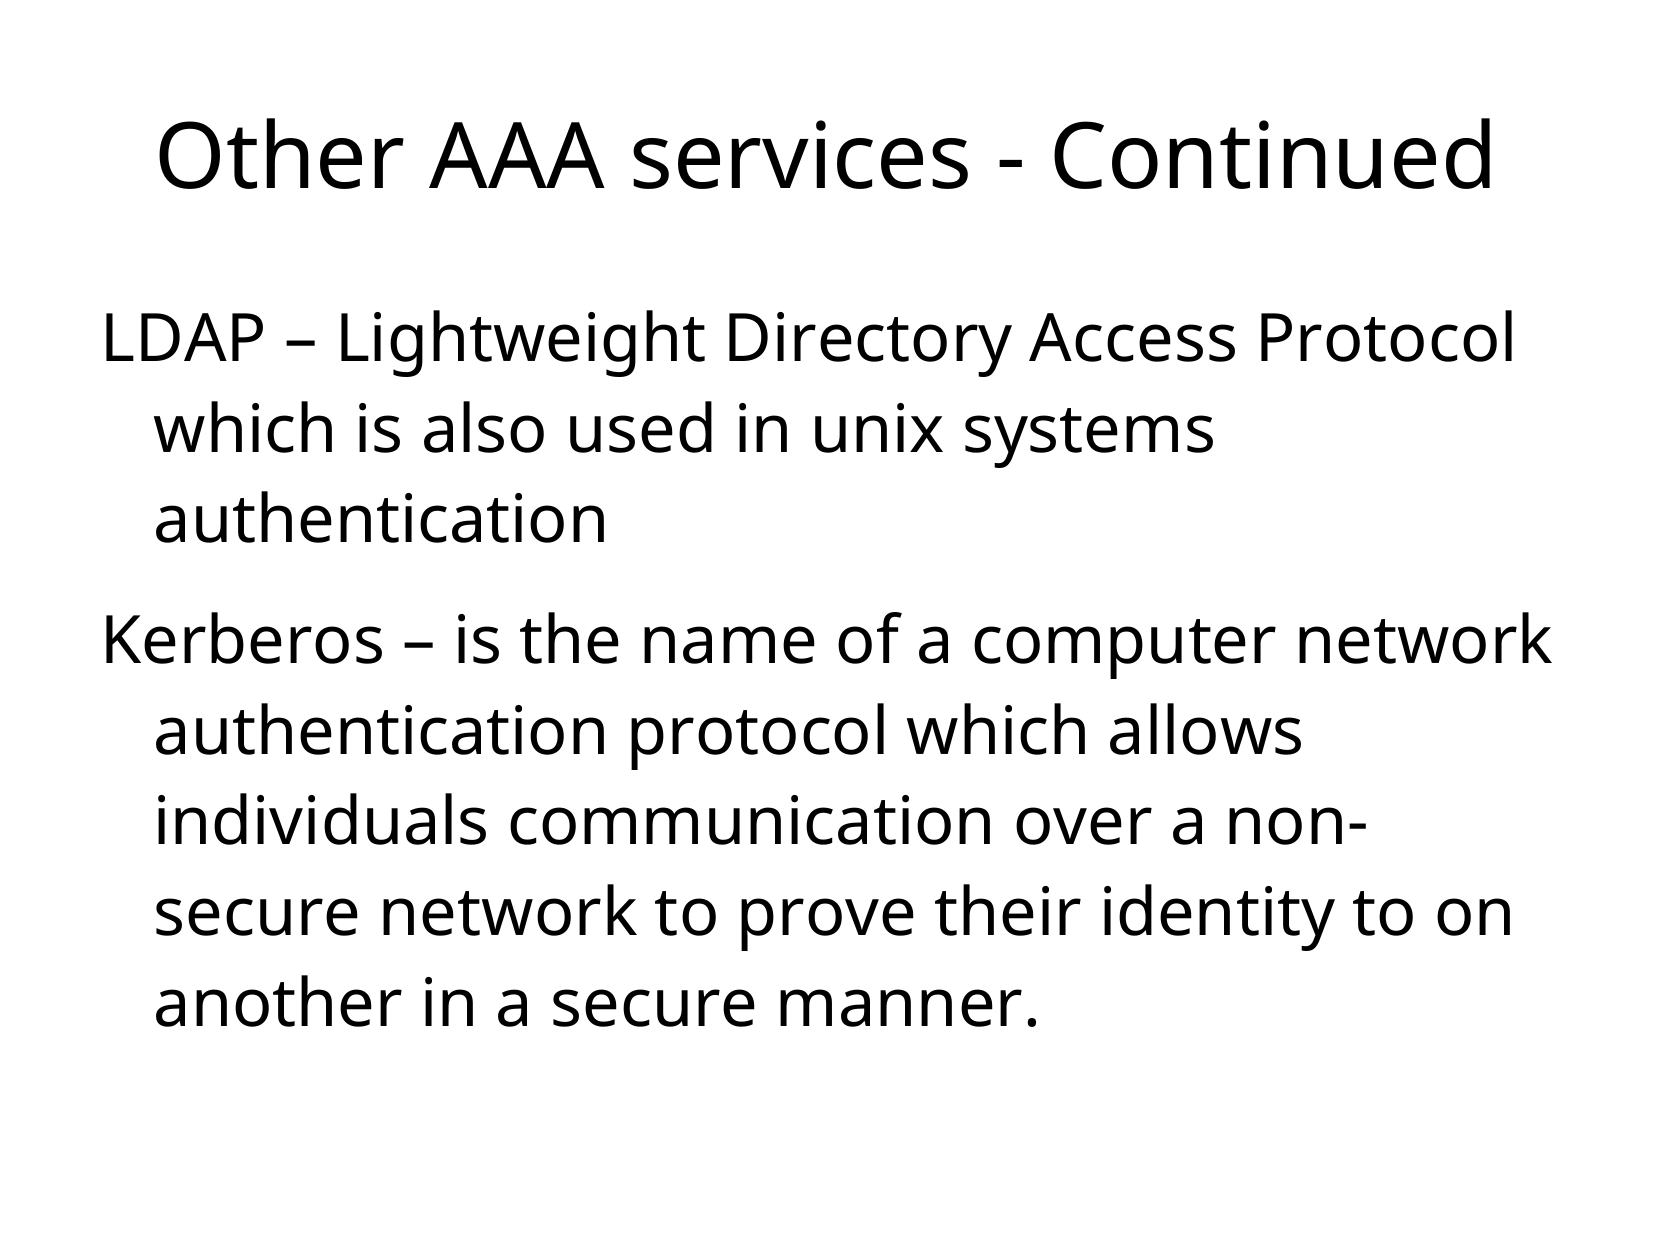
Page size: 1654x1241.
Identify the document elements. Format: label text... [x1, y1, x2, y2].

list LDAP – Lightweight Directory Access Protocol which is also used in unix systems authentication Kerberos – is the name of a computer network authentication protocol which allows individuals communication over a non-secure network to prove their identity to on another in a secure manner. [82, 290, 1571, 1094]
title Other AAA services - Continued [82, 56, 1571, 250]
